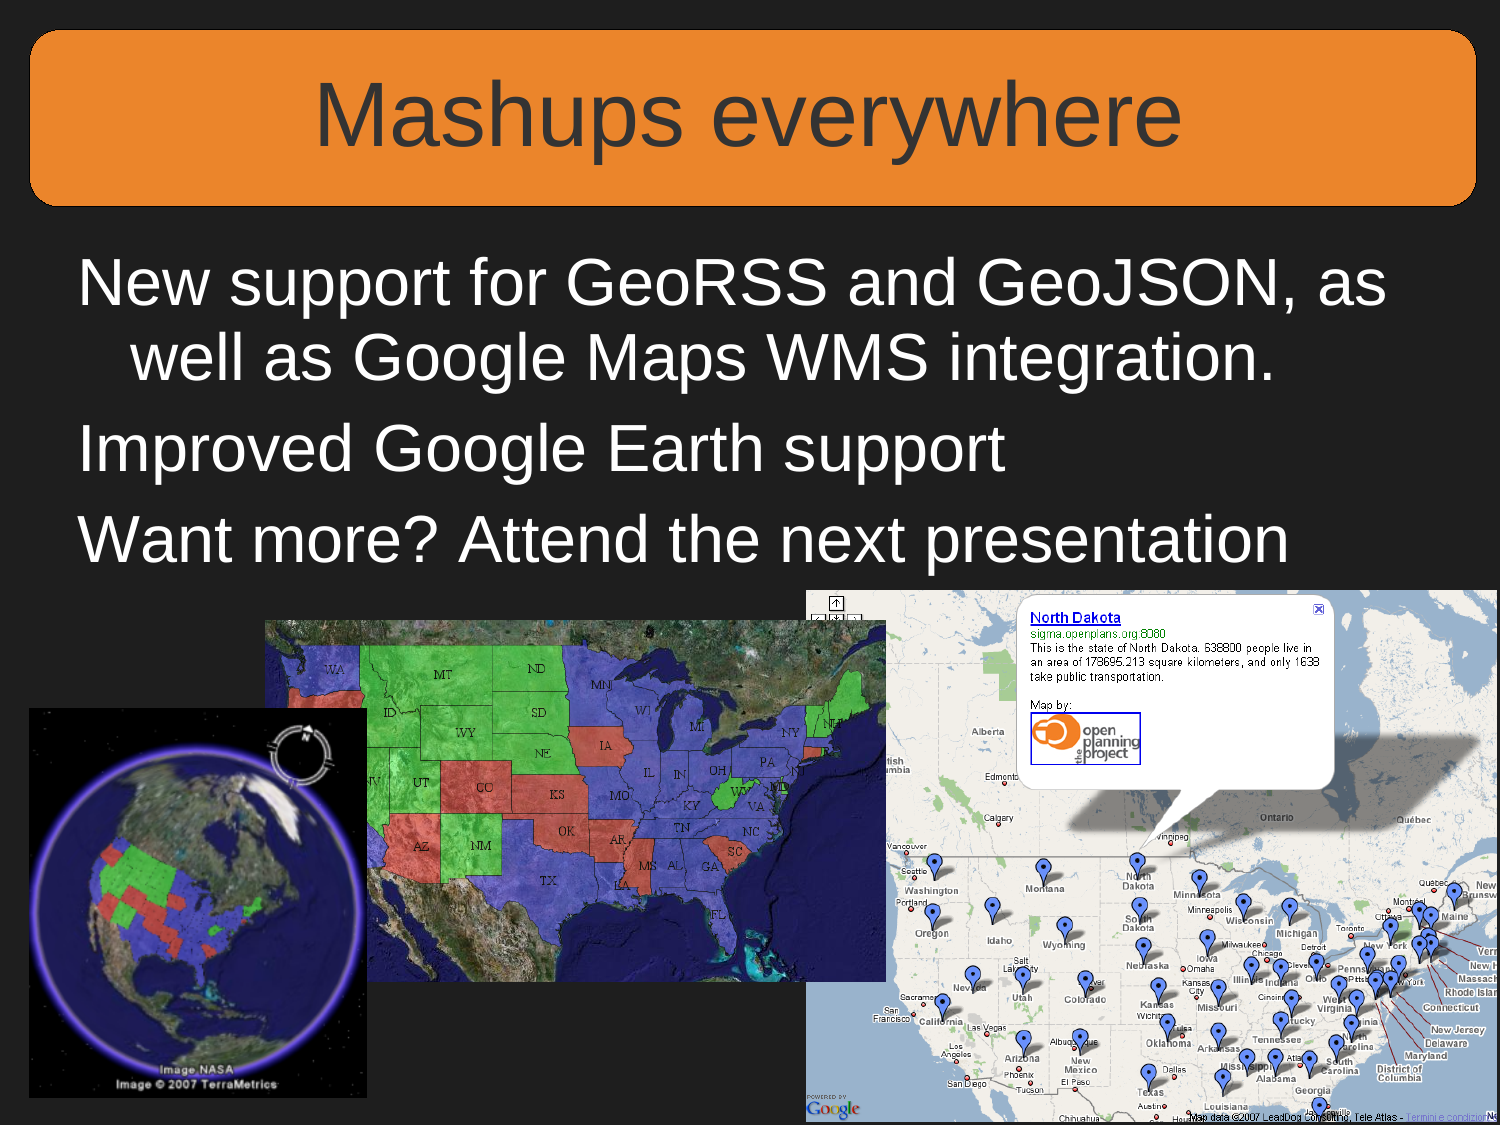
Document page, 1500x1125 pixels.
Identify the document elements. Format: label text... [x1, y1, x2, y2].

title Mashups everywhere [74, 35, 1425, 207]
picture [29, 590, 1497, 1123]
list New support for GeoRSS and GeoJSON, as well as Google Maps WMS integration. Improved Google Earth support Want more? Attend the next presentation [74, 244, 1425, 708]
